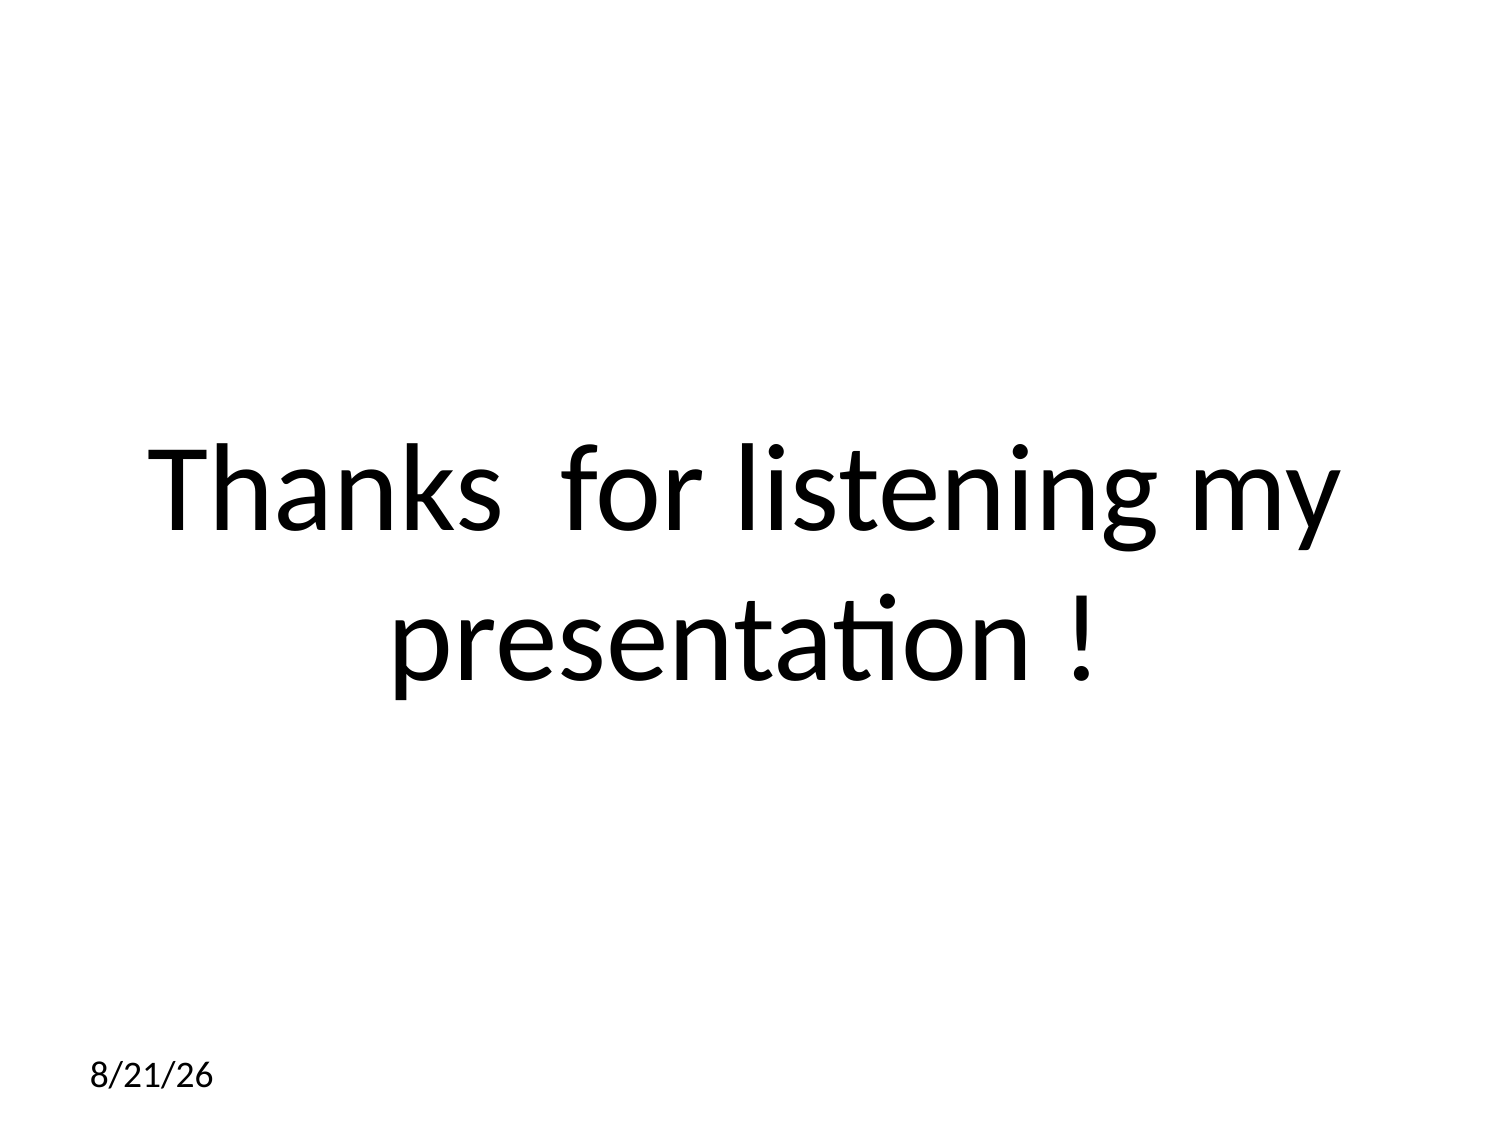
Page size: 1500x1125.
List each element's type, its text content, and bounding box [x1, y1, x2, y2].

title Thanks for listening my presentation ! [70, 398, 1421, 586]
text_box 11/12/2025 [75, 1042, 425, 1103]
